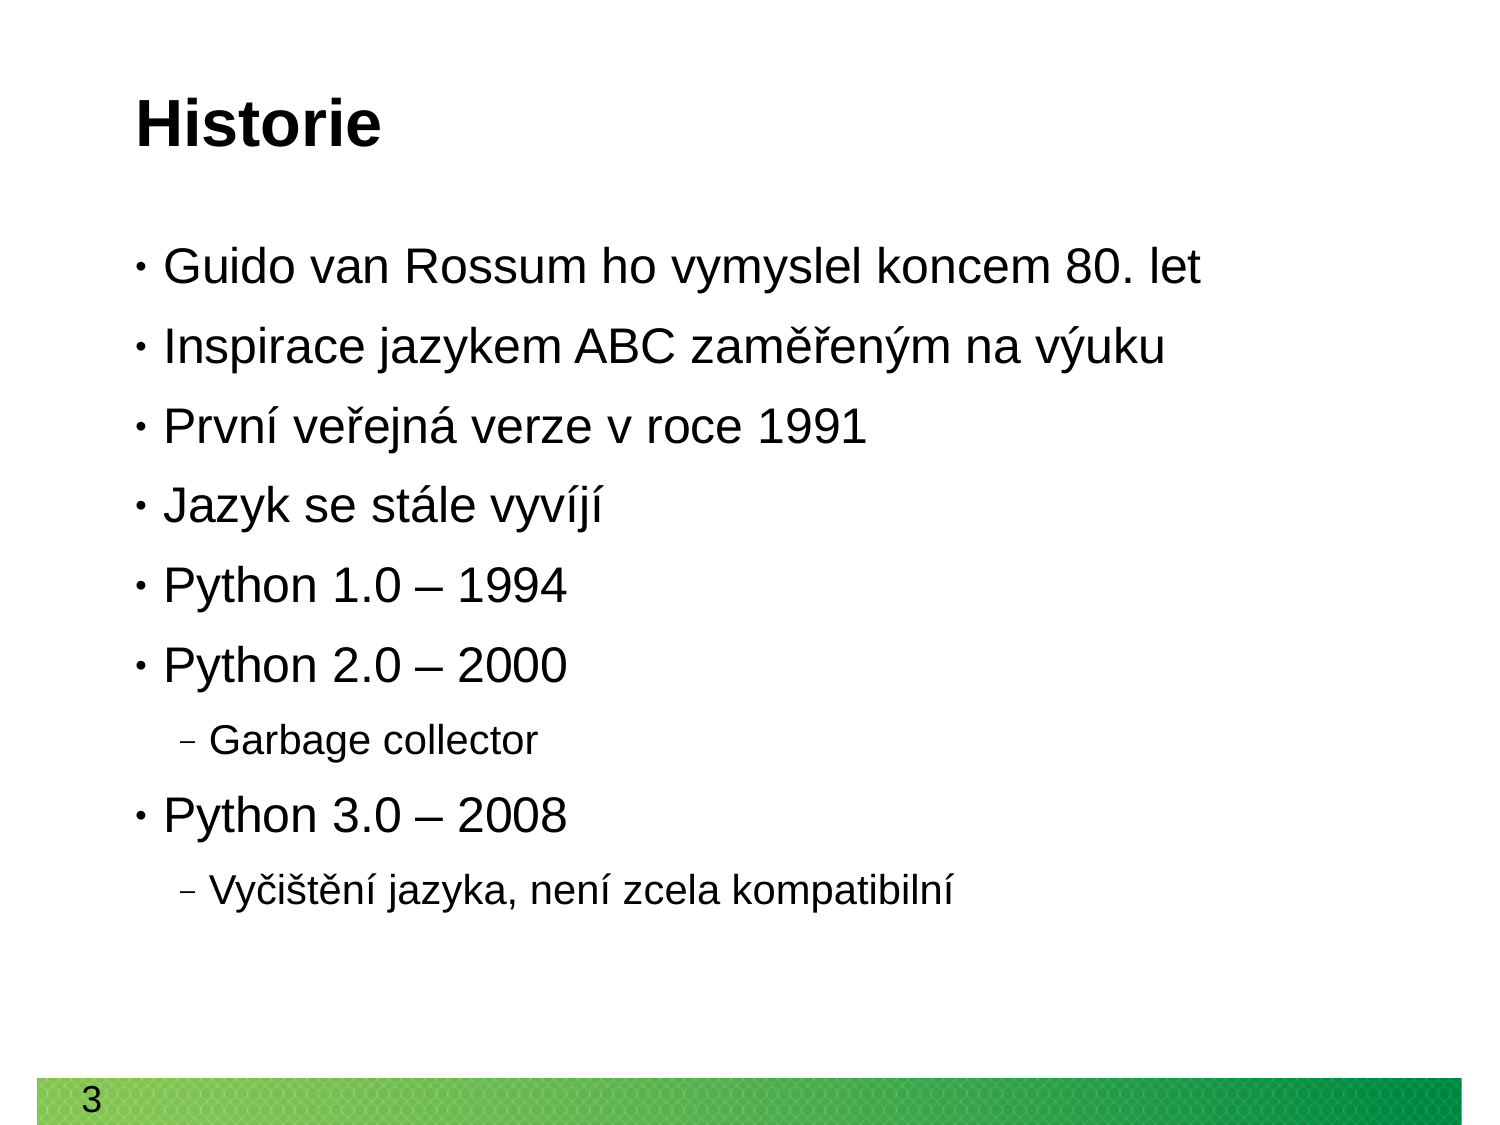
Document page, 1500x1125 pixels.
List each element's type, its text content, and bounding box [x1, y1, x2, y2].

title Historie [135, 41, 1372, 204]
picture [36, 1078, 1462, 1125]
list Guido van Rossum ho vymyslel koncem 80. let Inspirace jazykem ABC zaměřeným na výuku První veřejná verze v roce 1991 Jazyk se stále vyvíjí Python 1.0 – 1994 Python 2.0 – 2000 Garbage collector Python 3.0 – 2008 Vyčištění jazyka, není zcela kompatibilní [135, 238, 1372, 982]
